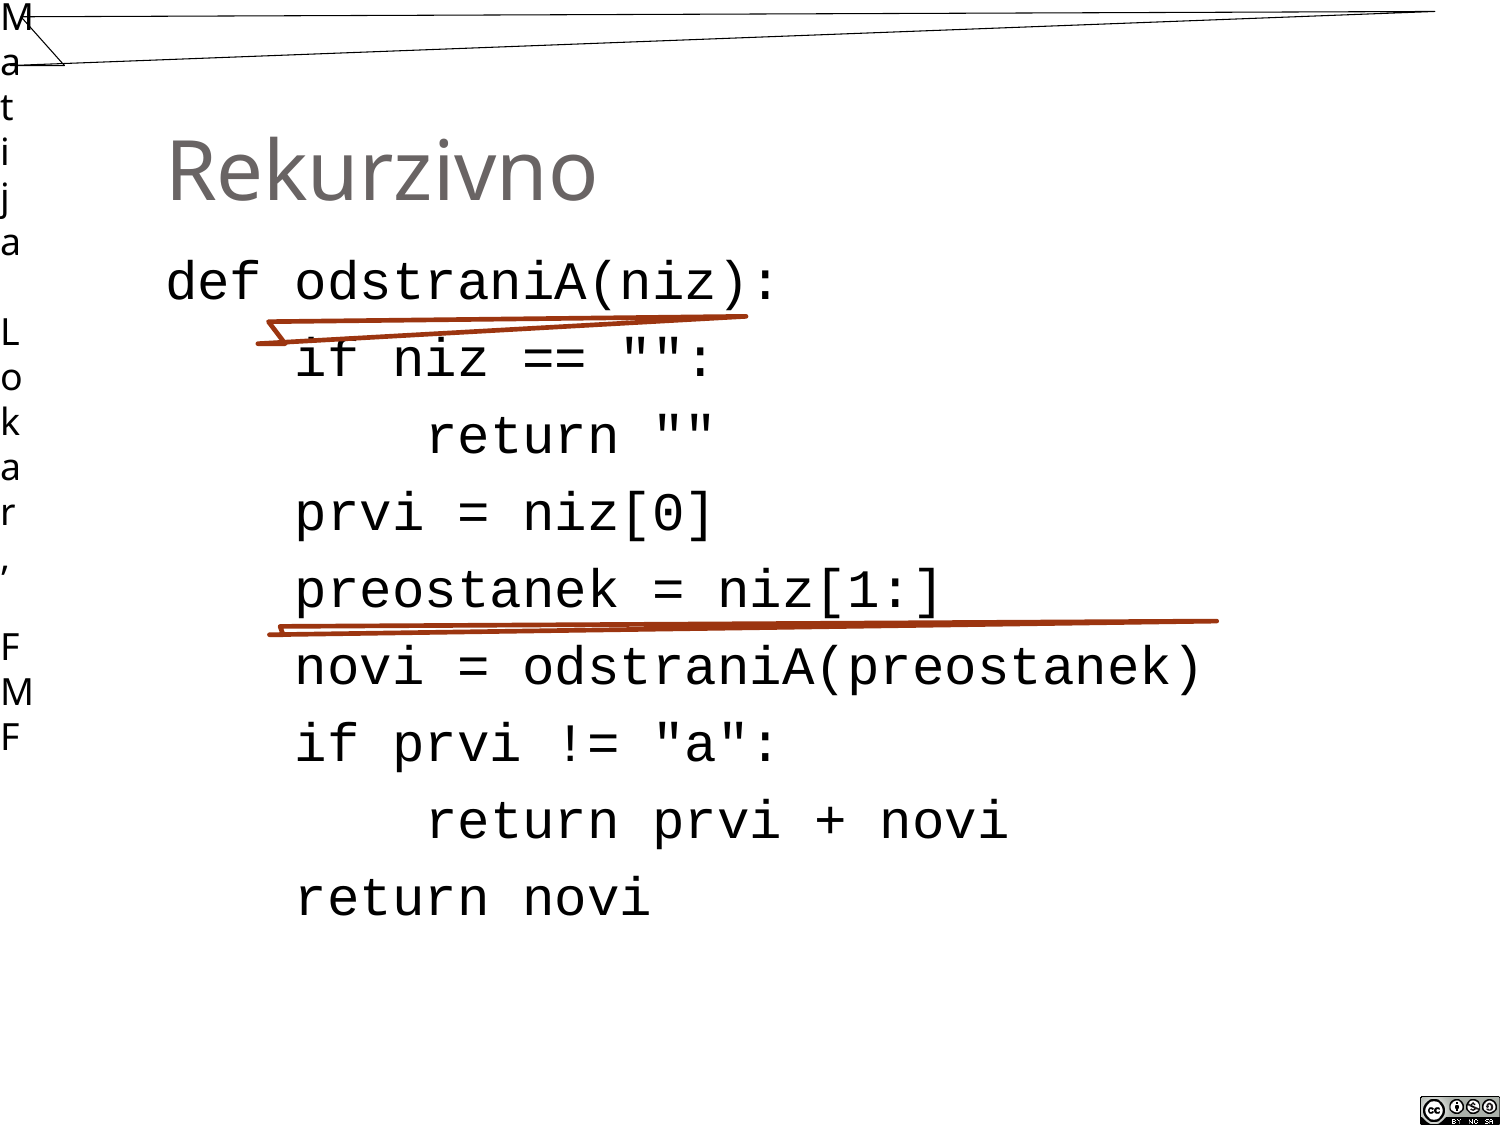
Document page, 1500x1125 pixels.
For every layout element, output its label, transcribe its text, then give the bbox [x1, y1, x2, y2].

title Rekurzivno [150, 45, 1425, 233]
list def odstraniA(niz): if niz == "": return "" prvi = niz[0] preostanek = niz[1:] novi = odstraniA(preostanek) if prvi != "a": return prvi + novi return novi [150, 237, 1425, 988]
picture [1420, 1096, 1500, 1125]
